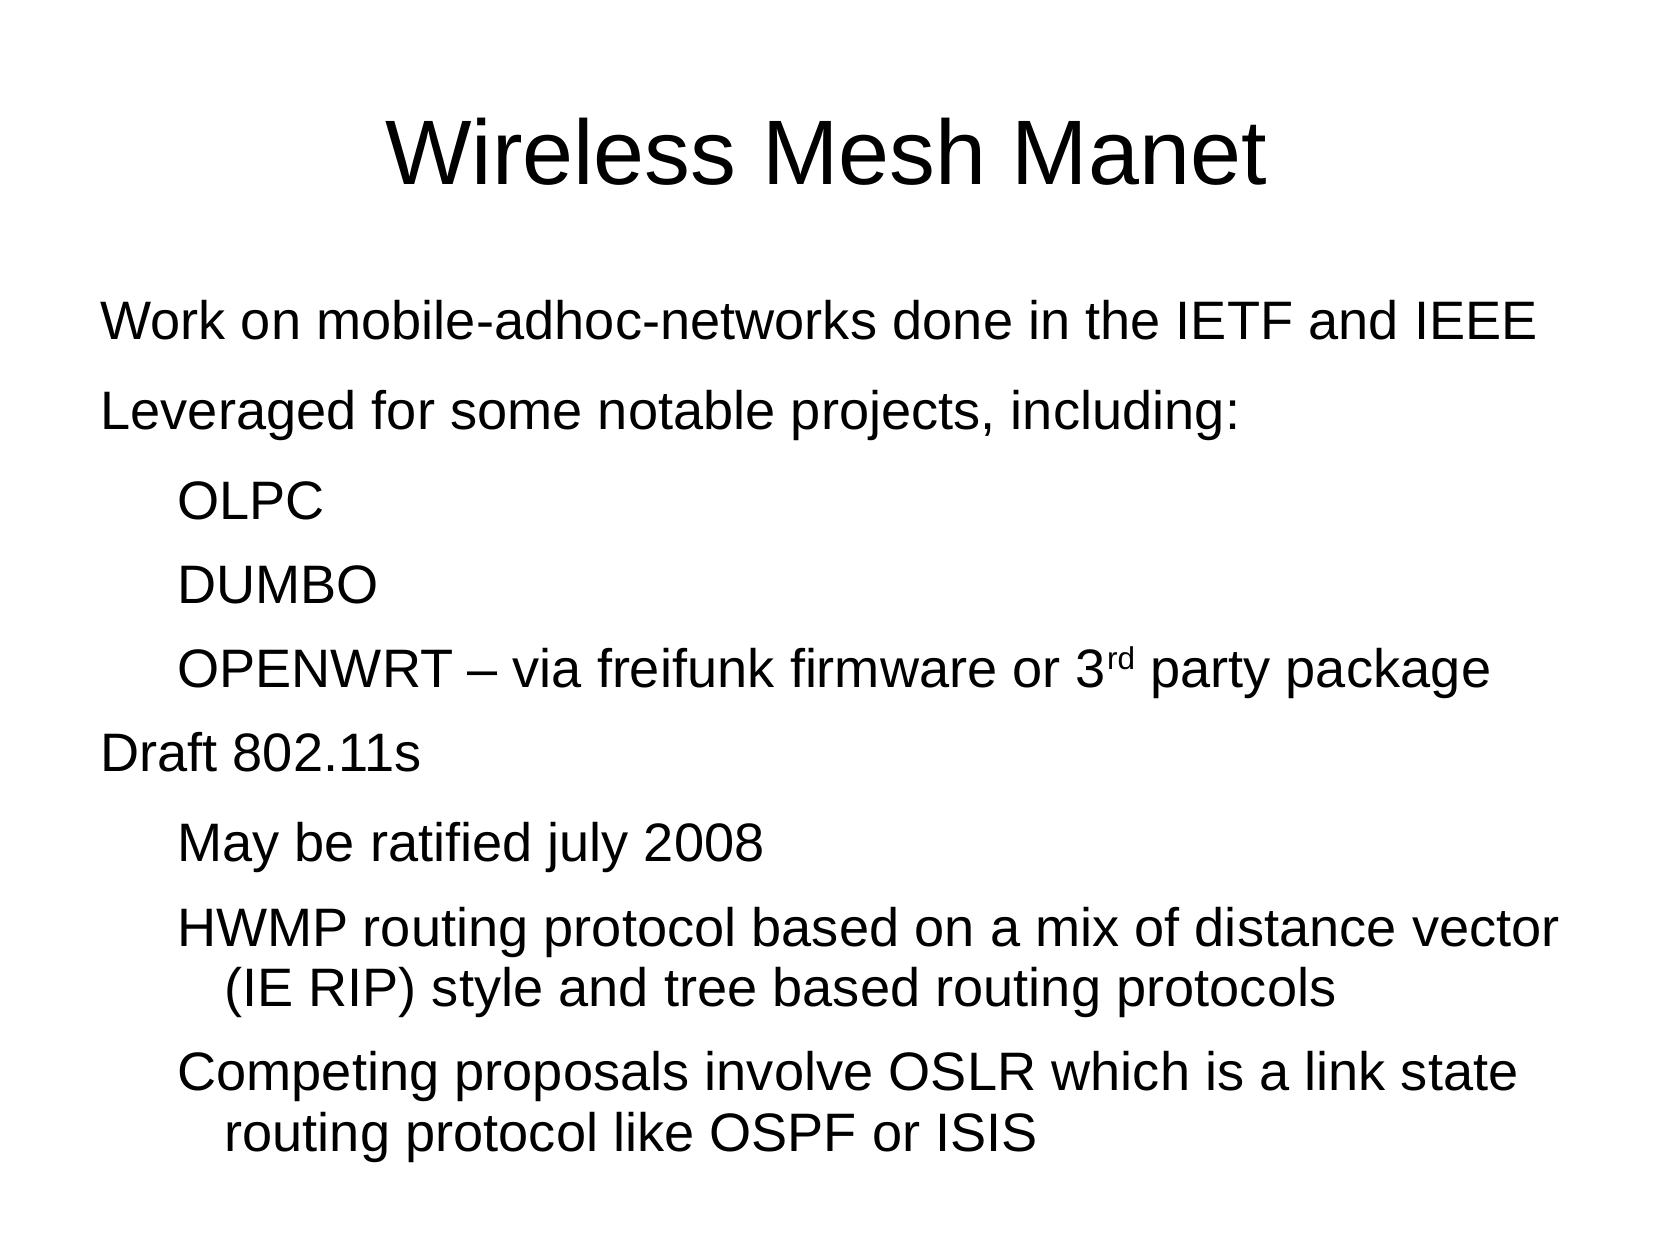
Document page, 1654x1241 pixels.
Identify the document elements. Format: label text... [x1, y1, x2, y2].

title Wireless Mesh Manet [82, 56, 1571, 250]
list Work on mobile-adhoc-networks done in the IETF and IEEE Leveraged for some notable projects, including: OLPC DUMBO OPENWRT – via freifunk firmware or 3rd party package Draft 802.11s May be ratified july 2008 HWMP routing protocol based on a mix of distance vector (IE RIP) style and tree based routing protocols Competing proposals involve OSLR which is a link state routing protocol like OSPF or ISIS [82, 290, 1571, 1226]
